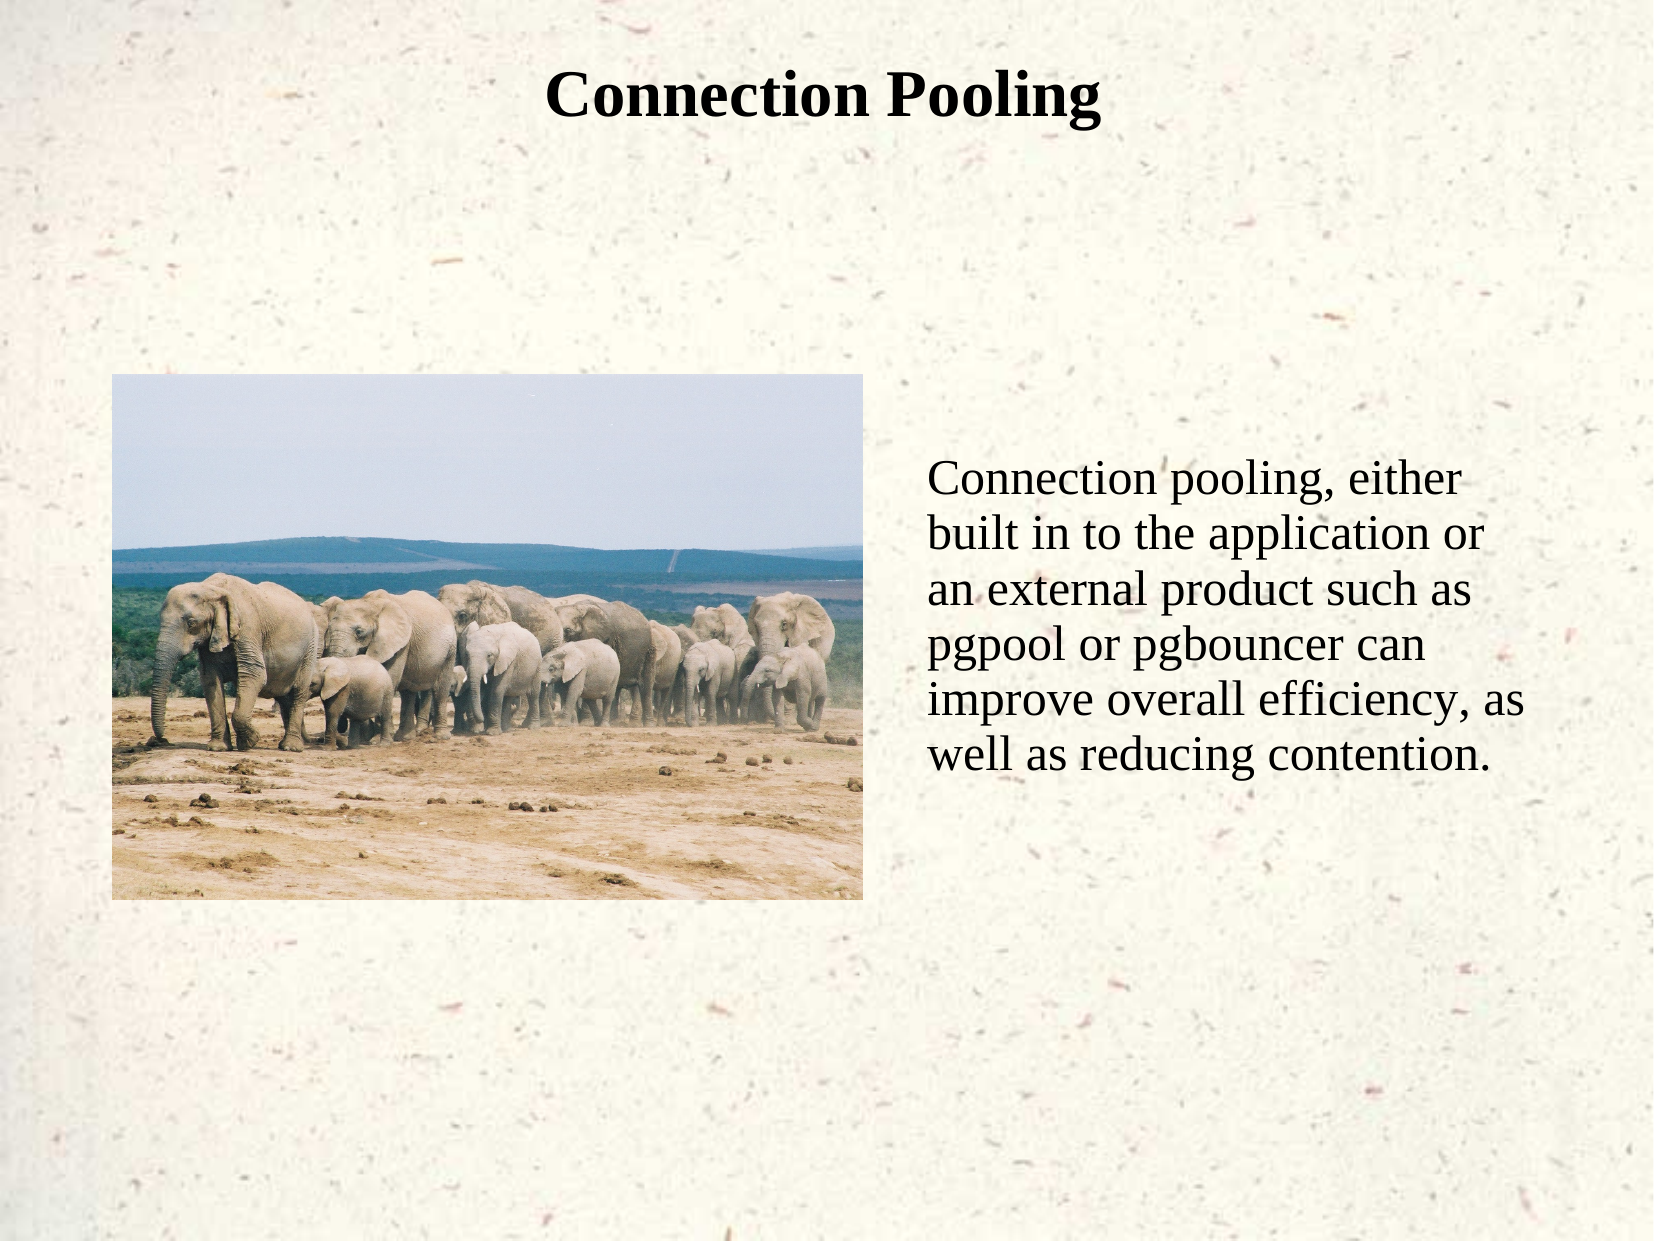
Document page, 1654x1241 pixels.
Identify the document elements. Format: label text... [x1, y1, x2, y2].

title Connection Pooling [112, 37, 1535, 151]
list Connection pooling, either built in to the application or an external product such as pgpool or pgbouncer can improve overall efficiency, as well as reducing contention. [856, 450, 1537, 826]
text_box [262, 598, 842, 751]
picture [0, 0, 1654, 1241]
